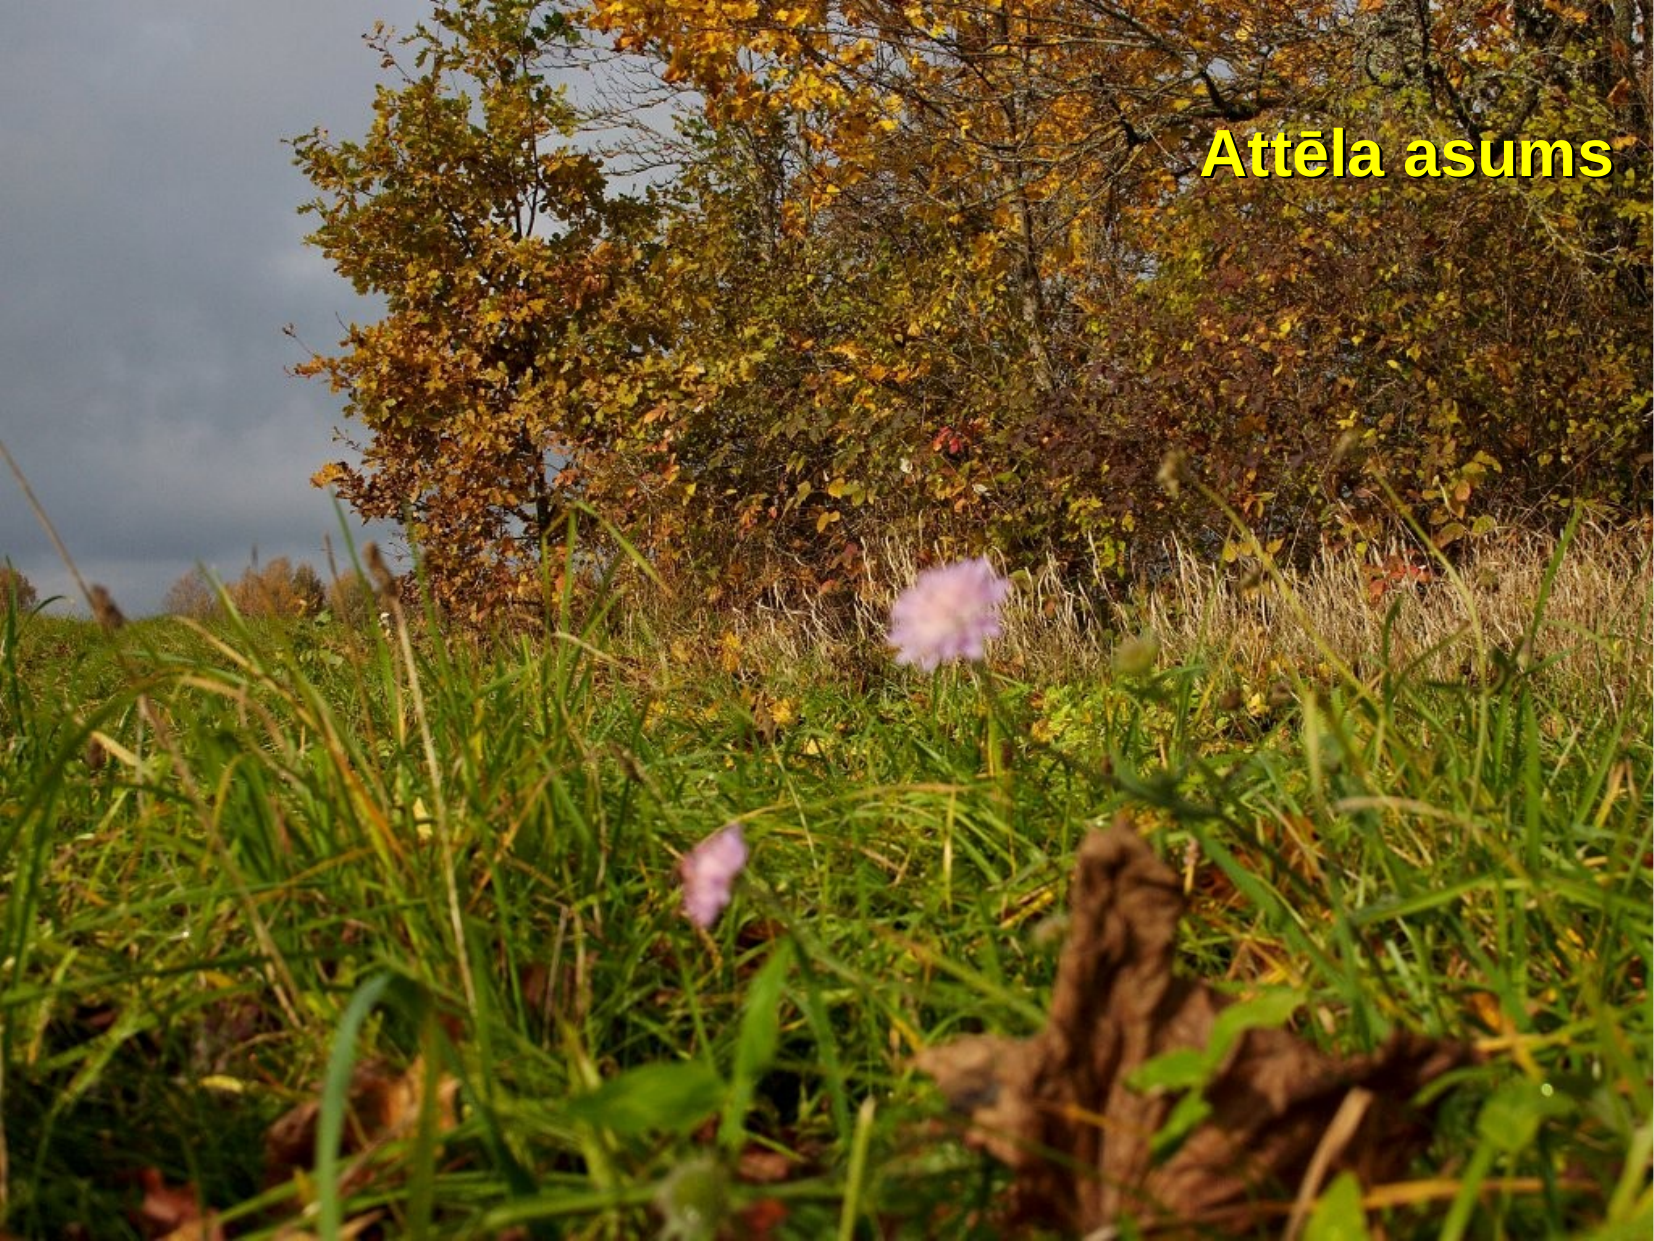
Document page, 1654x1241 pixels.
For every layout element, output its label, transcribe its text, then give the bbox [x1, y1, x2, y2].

title Attēla asums [42, 49, 1615, 257]
picture [0, 0, 1654, 1241]
